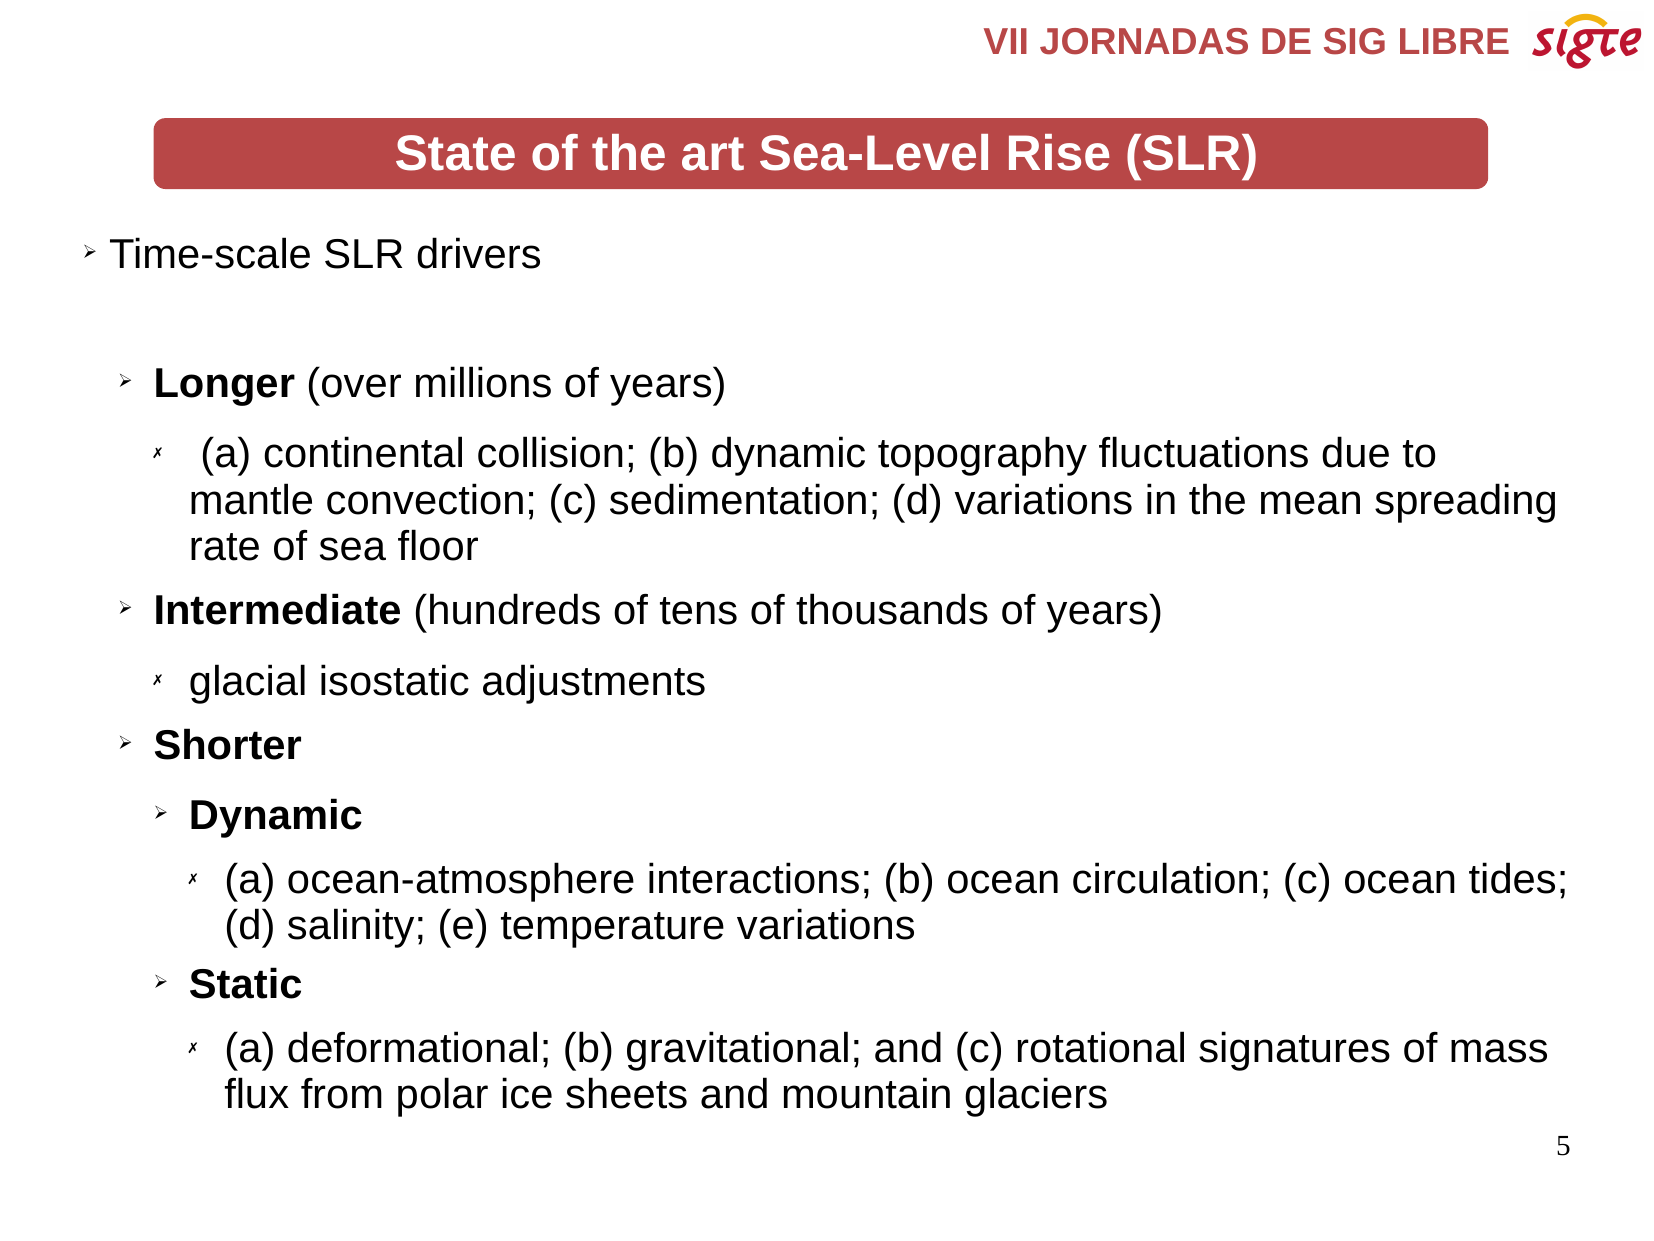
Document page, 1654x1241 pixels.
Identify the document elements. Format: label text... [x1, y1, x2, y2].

title State of the art Sea-Level Rise (SLR) [82, 49, 1571, 231]
list Time-scale SLR drivers Longer (over millions of years) (a) continental collision; (b) dynamic topography fluctuations due to mantle convection; (c) sedimentation; (d) variations in the mean spreading rate of sea floor Intermediate (hundreds of tens of thousands of years) glacial isostatic adjustments Shorter Dynamic (a) ocean-atmosphere interactions; (b) ocean circulation; (c) ocean tides; (d) salinity; (e) temperature variations Static (a) deformational; (b) gravitational; and (c) rotational signatures of mass flux from polar ice sheets and mountain glaciers [82, 231, 1571, 1146]
text_box VII JORNADAS DE SIG LIBRE [968, 12, 1524, 71]
picture [1528, 11, 1644, 71]
